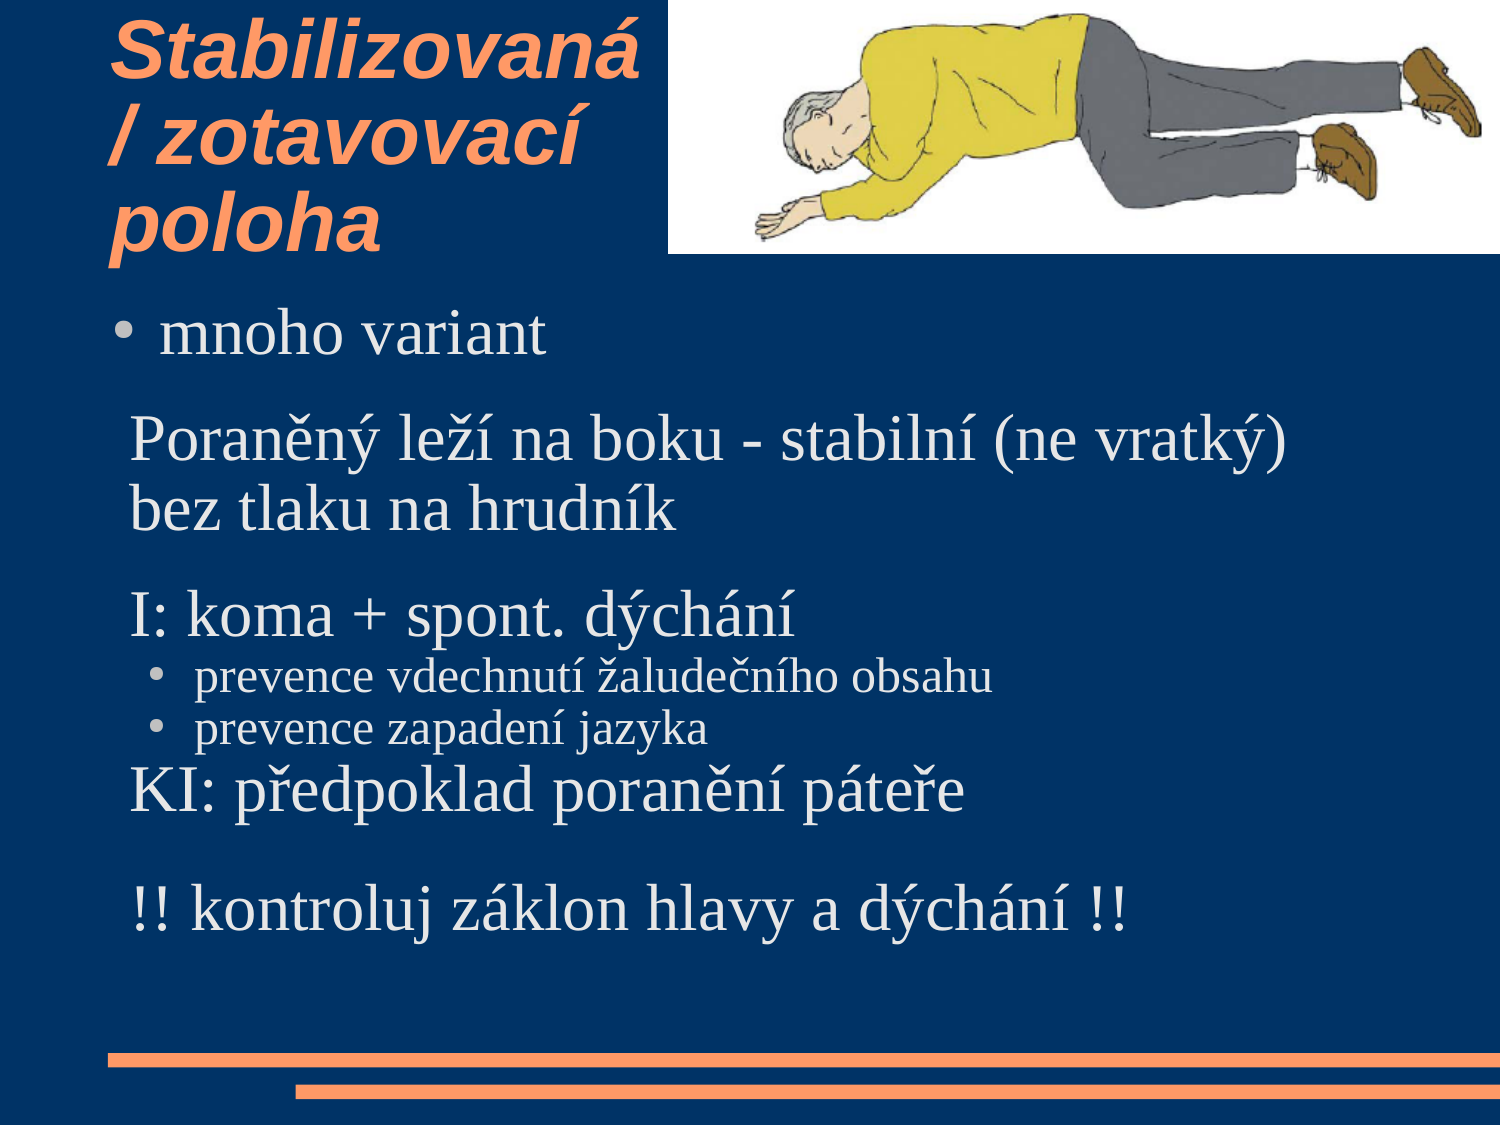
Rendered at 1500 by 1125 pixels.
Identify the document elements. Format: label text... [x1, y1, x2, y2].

list mnoho variant Poraněný leží na boku - stabilní (ne vratký) bez tlaku na hrudník I: koma + spont. dýchání prevence vdechnutí žaludečního obsahu prevence zapadení jazyka KI: předpoklad poranění páteře !! kontroluj záklon hlavy a dýchání !! [111, 295, 1418, 1092]
picture [680, 0, 1500, 254]
title Stabilizovaná / zotavovací poloha [110, 0, 680, 272]
